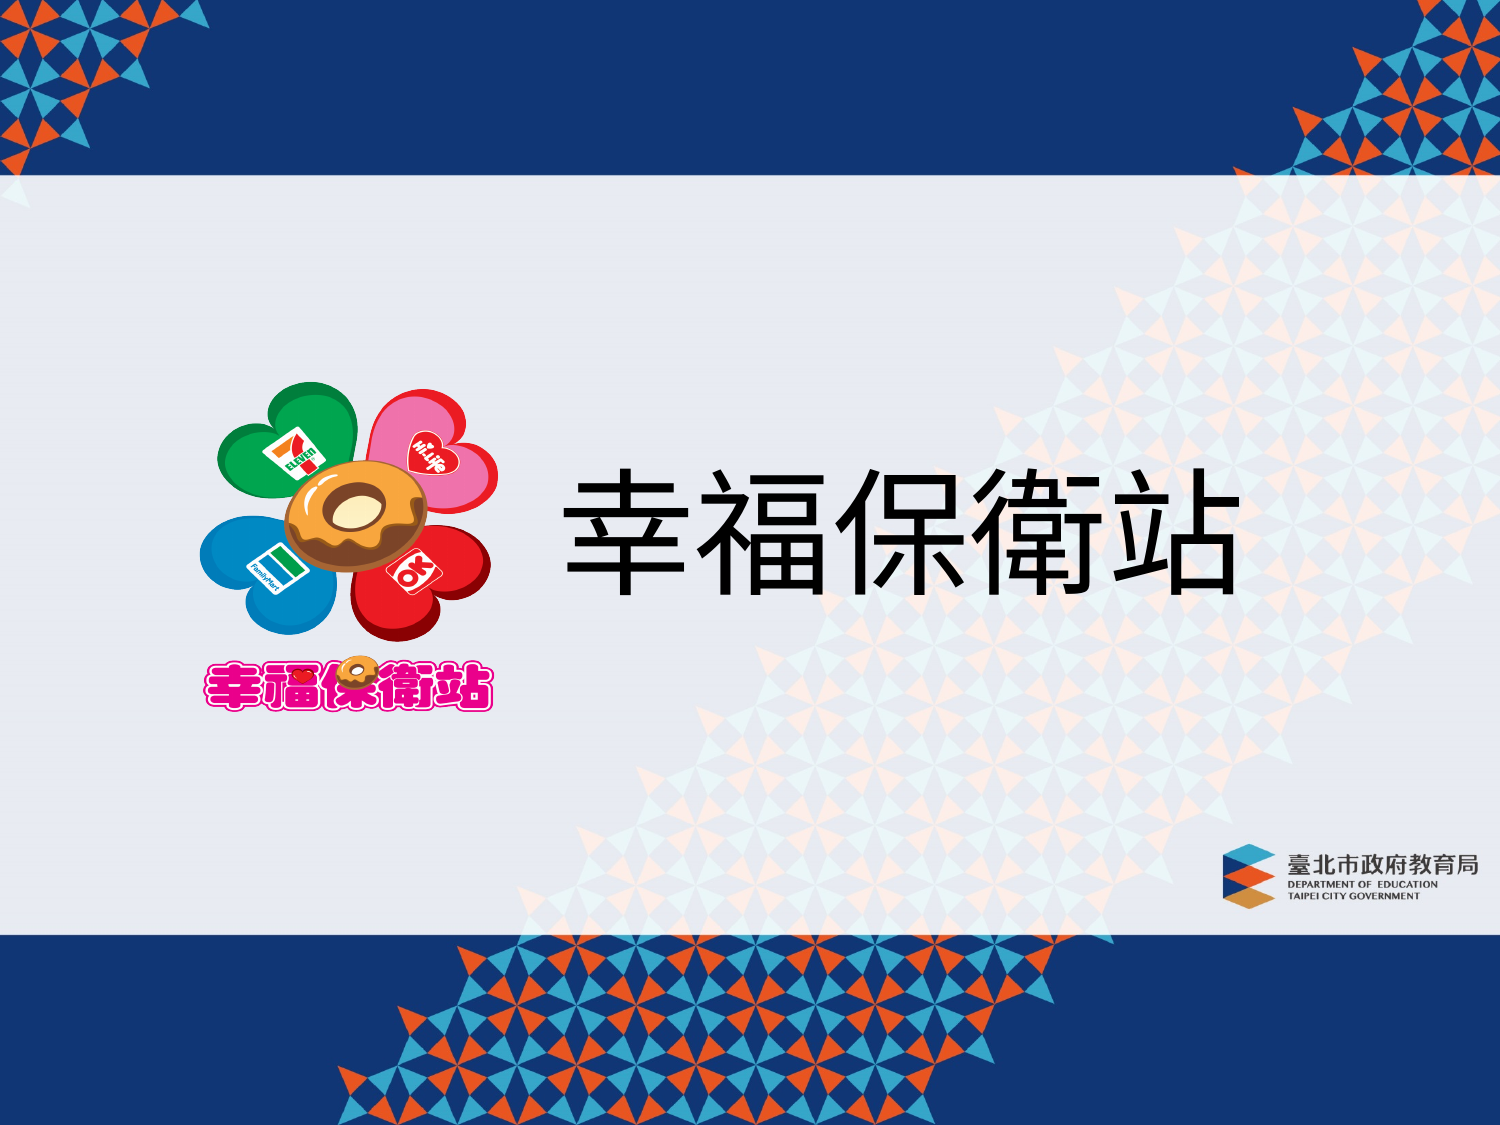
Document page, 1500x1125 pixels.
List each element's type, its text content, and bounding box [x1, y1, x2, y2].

text_box 幸福保衛站 [371, 349, 1306, 622]
picture [183, 373, 514, 740]
